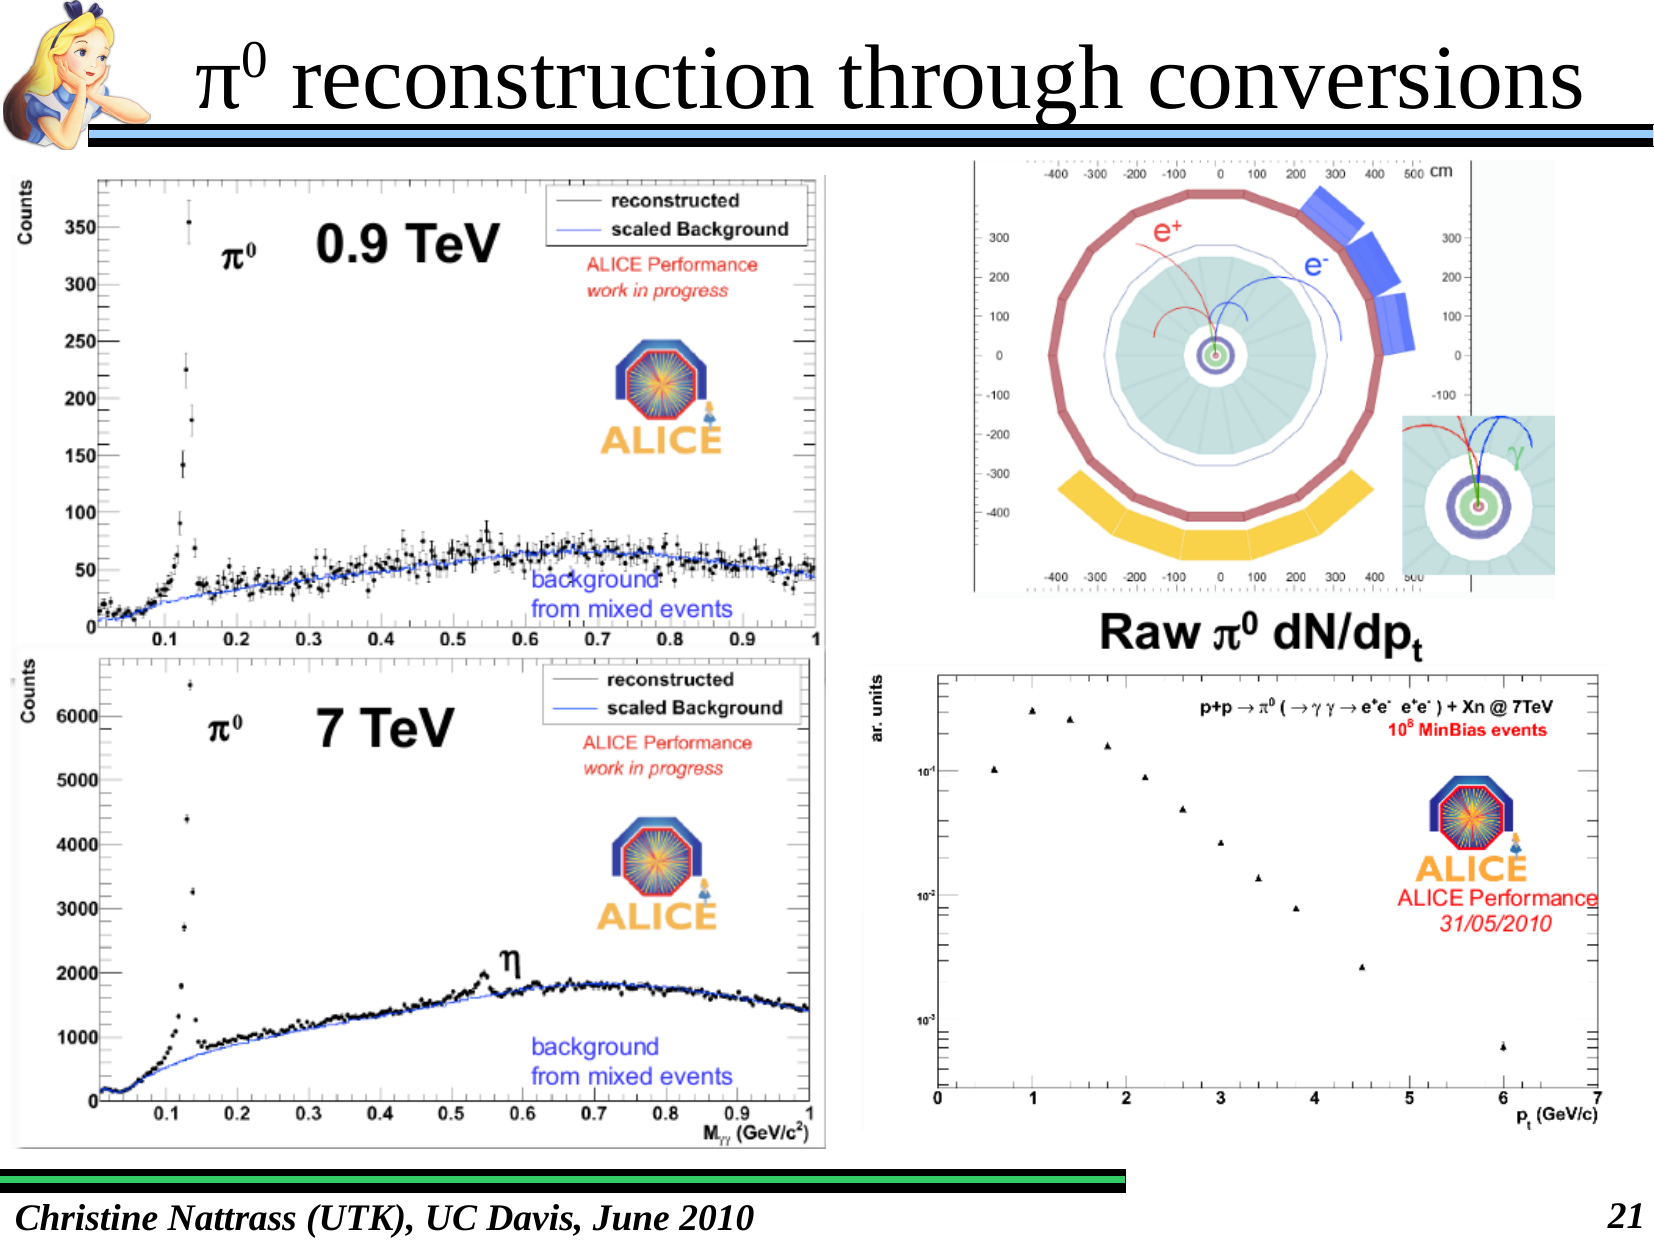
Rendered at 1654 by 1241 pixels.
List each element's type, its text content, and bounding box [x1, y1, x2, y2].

title π0 reconstruction through conversions [147, 15, 1636, 139]
picture [3, 0, 151, 150]
picture [862, 149, 1613, 1130]
picture [10, 175, 826, 1149]
